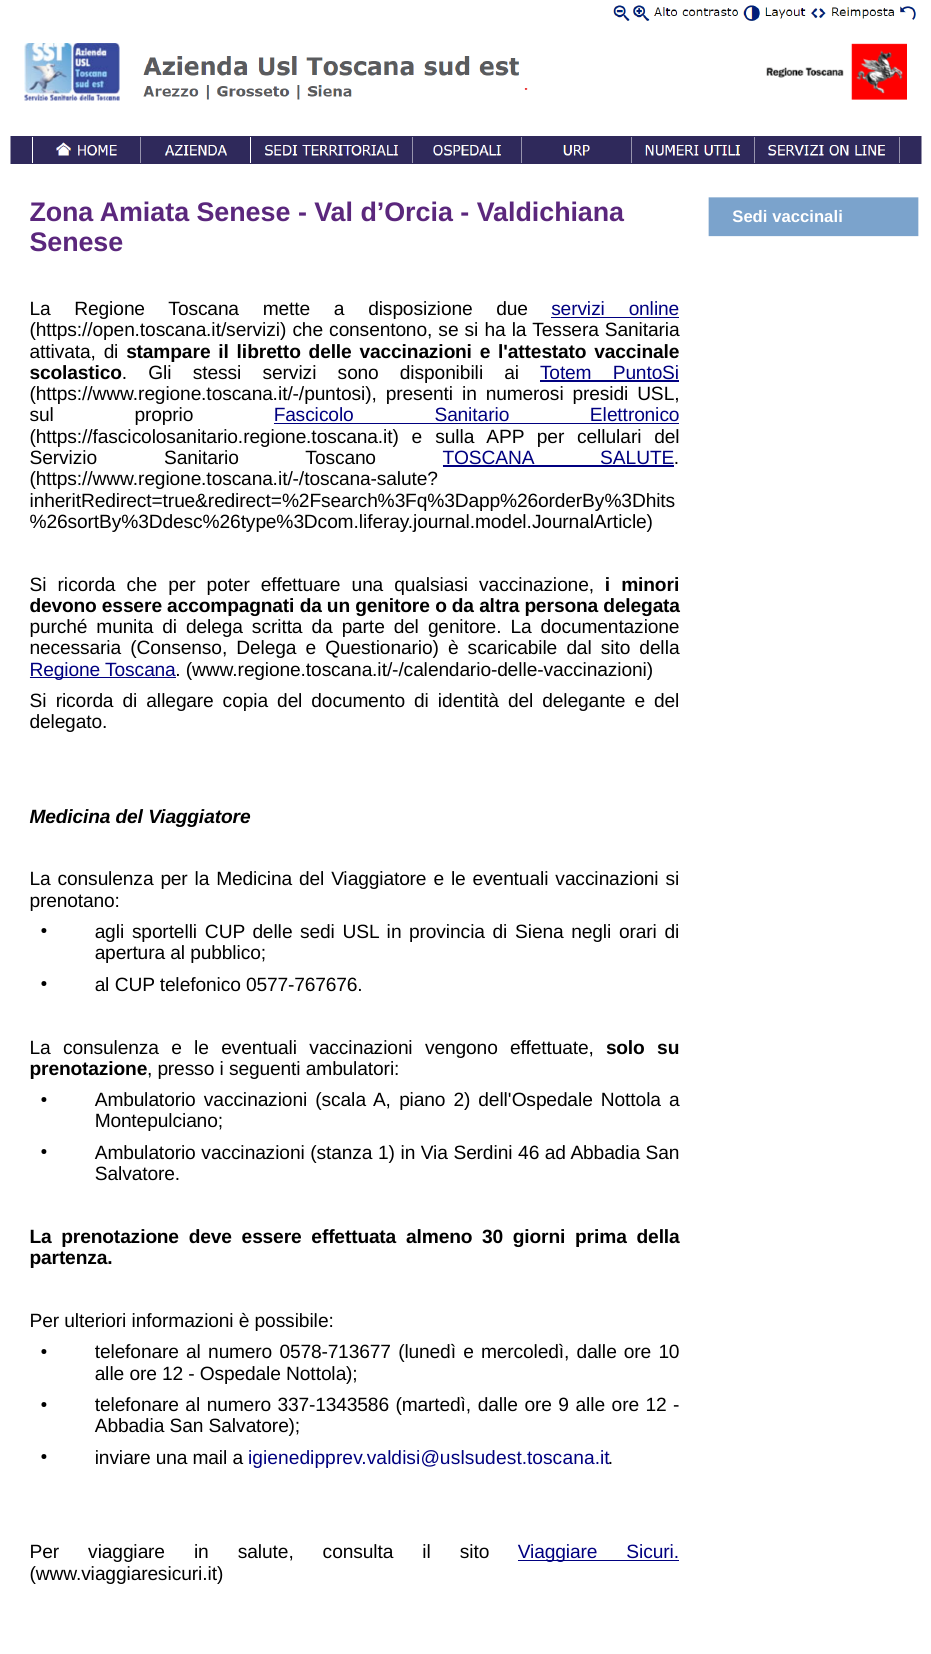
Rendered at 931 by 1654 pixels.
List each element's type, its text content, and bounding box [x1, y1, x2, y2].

list Sedi vaccinali [708, 197, 919, 237]
picture [0, 0, 931, 172]
list Zona Amiata Senese - Val d’Orcia - Valdichiana Senese La Regione Toscana mette a disposizione due servizi online (https://open.toscana.it/servizi) che consentono, se si ha la Tessera Sanitaria attivata, di stampare il libretto delle vaccinazioni e l'attestato vaccinale scolastico. Gli stessi servizi sono disponibili ai Totem PuntoSi (https://www.regione.toscana.it/-/puntosi), presenti in numerosi presidi USL, sul proprio Fascicolo Sanitario Elettronico (https://fascicolosanitario.regione.toscana.it) e sulla APP per cellulari del Servizio Sanitario Toscano TOSCANA SALUTE. (https://www.regione.toscana.it/-/toscana-salute?inheritRedirect=true&redirect=%2Fsearch%3Fq%3Dapp%26orderBy%3Dhits%26sortBy%3Ddesc%26type%3Dcom.liferay.journal.model.JournalArticle) Si ricorda che per poter effettuare una qualsiasi vaccinazione, i minori devono essere accompagnati da un genitore o da altra persona delegata purché munita di delega scritta da parte del genitore. La documentazione necessaria (Consenso, Delega e Questionario) è scaricabile dal sito della Regione Toscana. (www.regione.toscana.it/-/calendario-delle-vaccinazioni) Si ricorda di allegare copia del documento di identità del delegante e del delegato. Medicina del Viaggiatore La consulenza per la Medicina del Viaggiatore e le eventuali vaccinazioni si prenotano: agli sportelli CUP delle sedi USL in provincia di Siena negli orari di apertura al pubblico; al CUP telefonico 0577-767676. La consulenza e le eventuali vaccinazioni vengono effettuate, solo su prenotazione, presso i seguenti ambulatori: Ambulatorio vaccinazioni (scala A, piano 2) dell'Ospedale Nottola a Montepulciano; Ambulatorio vaccinazioni (stanza 1) in Via Serdini 46 ad Abbadia San Salvatore. La prenotazione deve essere effettuata almeno 30 giorni prima della partenza. Per ulteriori informazioni è possibile: telefonare al numero 0578-713677 (lunedì e mercoledì, dalle ore 10 alle ore 12 - Ospedale Nottola); telefonare al numero 337-1343586 (martedì, dalle ore 9 alle ore 12 - Abbadia San Salvatore); inviare una mail a igienedipprev.valdisi@uslsudest.toscana.it . Per viaggiare in salute, consulta il sito Viaggiare Sicuri. (www.viaggiaresicuri.it) [29, 196, 680, 1625]
